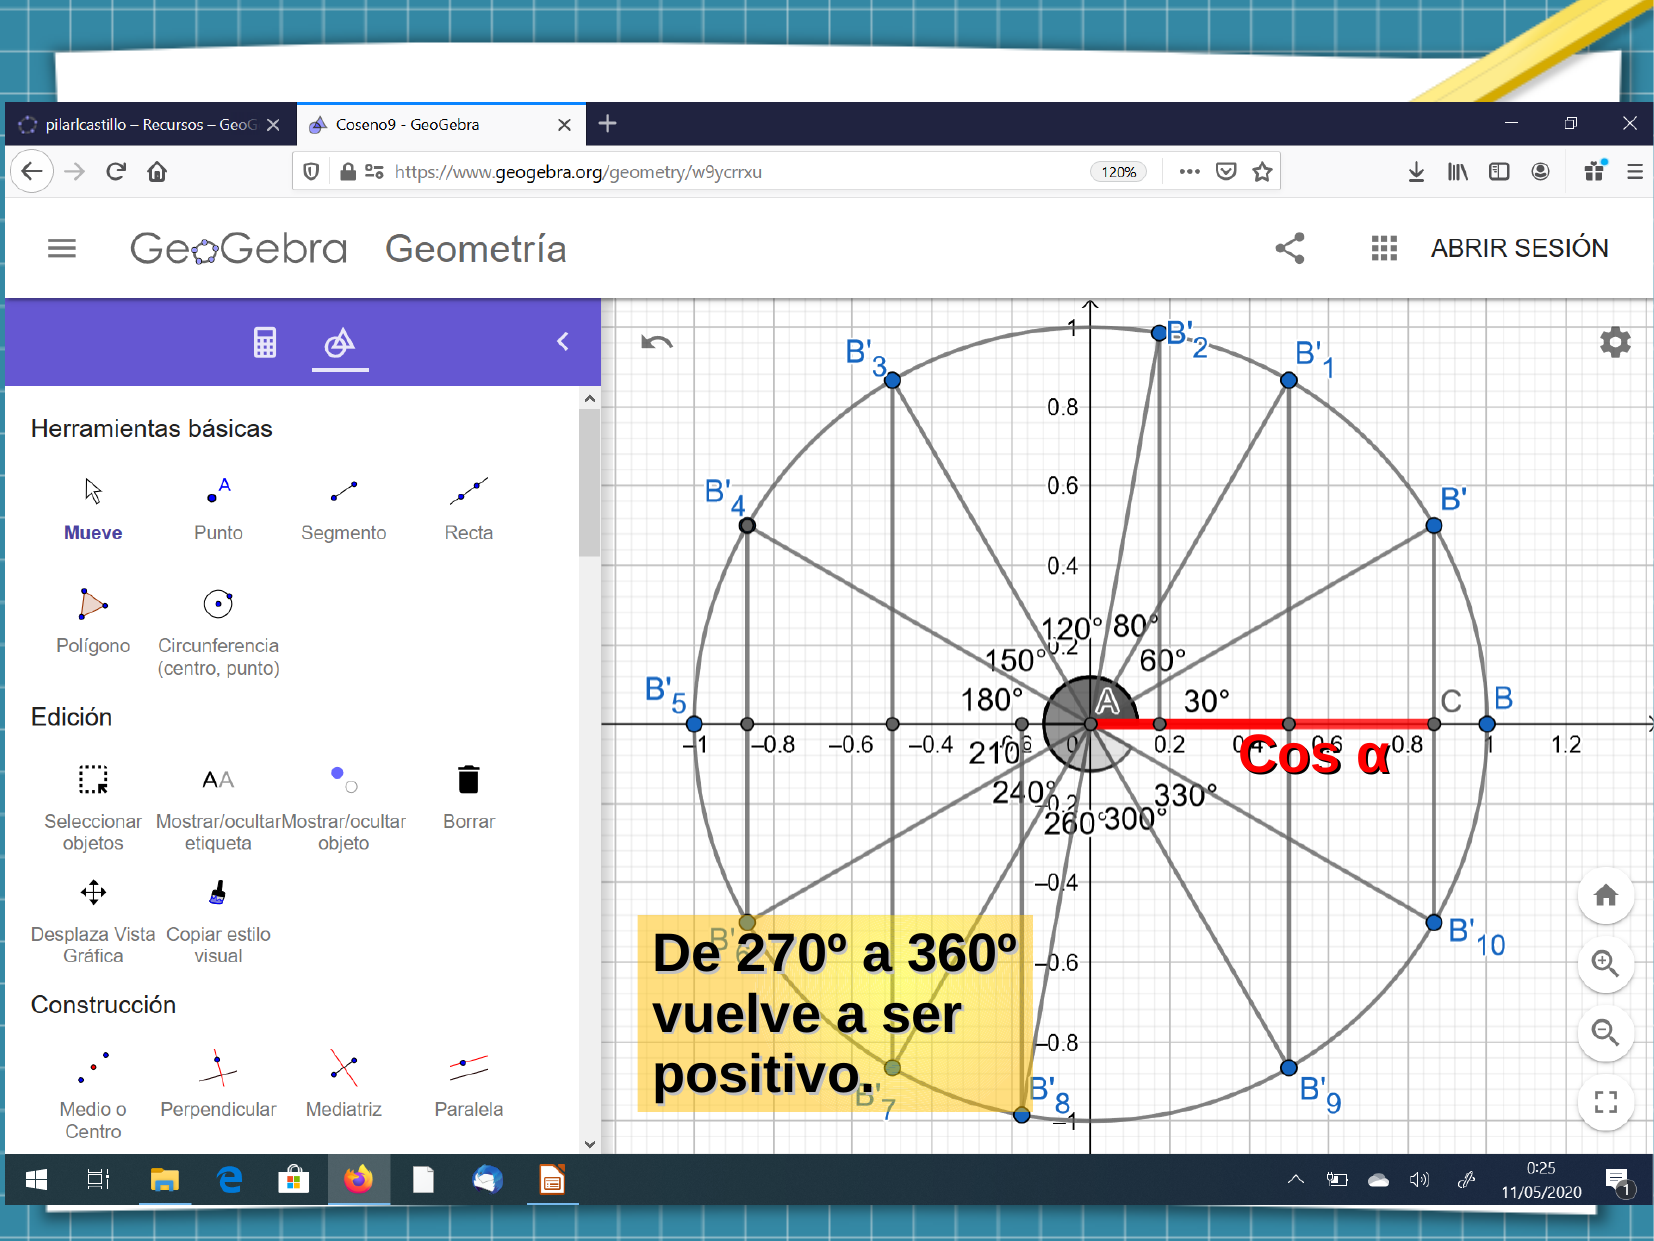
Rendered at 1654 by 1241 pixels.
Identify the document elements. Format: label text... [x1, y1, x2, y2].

text_box De 270º a 360º vuelve a ser positivo. [637, 915, 1033, 1112]
picture [0, 0, 1654, 1241]
text_box Cos α [1223, 715, 1406, 852]
